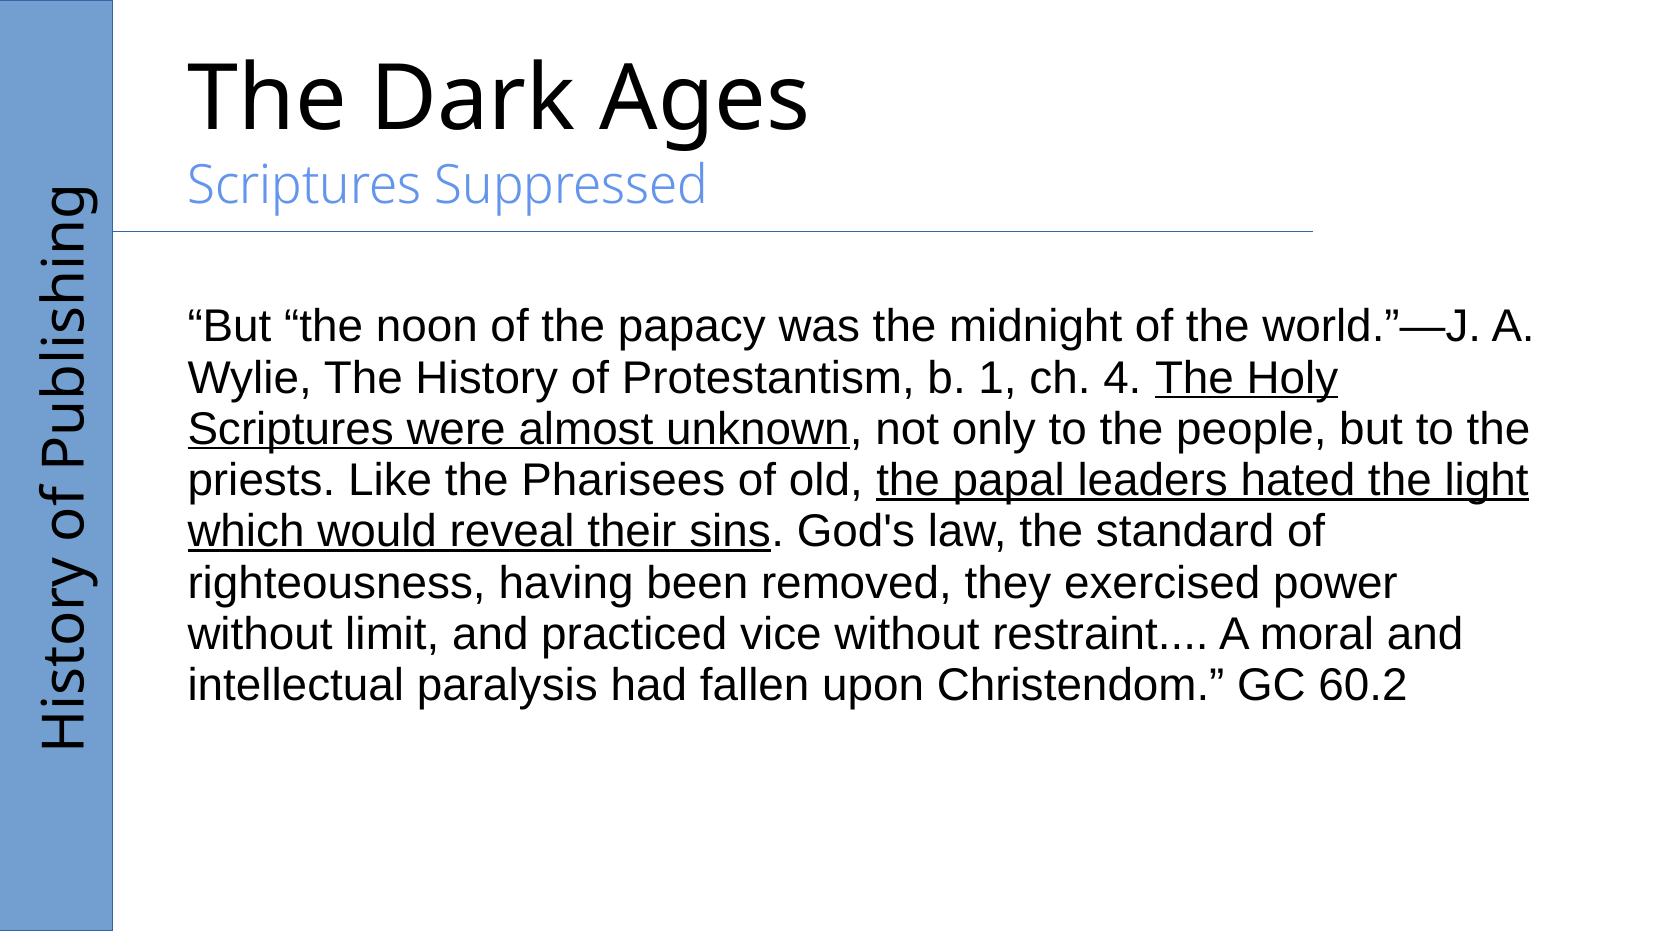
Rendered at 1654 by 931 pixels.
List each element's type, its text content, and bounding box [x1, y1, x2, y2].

title Scriptures Suppressed [187, 125, 1571, 239]
title The Dark Ages [187, 33, 1571, 125]
text_box History of Publishing [13, 37, 105, 901]
text_box [0, 0, 113, 931]
subtitle “But “the noon of the papacy was the midnight of the world.”—J. A. Wylie, The History of Protestantism, b. 1, ch. 4. The Holy Scriptures were almost unknown, not only to the people, but to the priests. Like the Pharisees of old, the papal leaders hated the light which would reveal their sins. God's law, the standard of righteousness, having been removed, they exercised power without limit, and practiced vice without restraint.... A moral and intellectual paralysis had fallen upon Christendom.” GC 60.2 [187, 300, 1538, 711]
